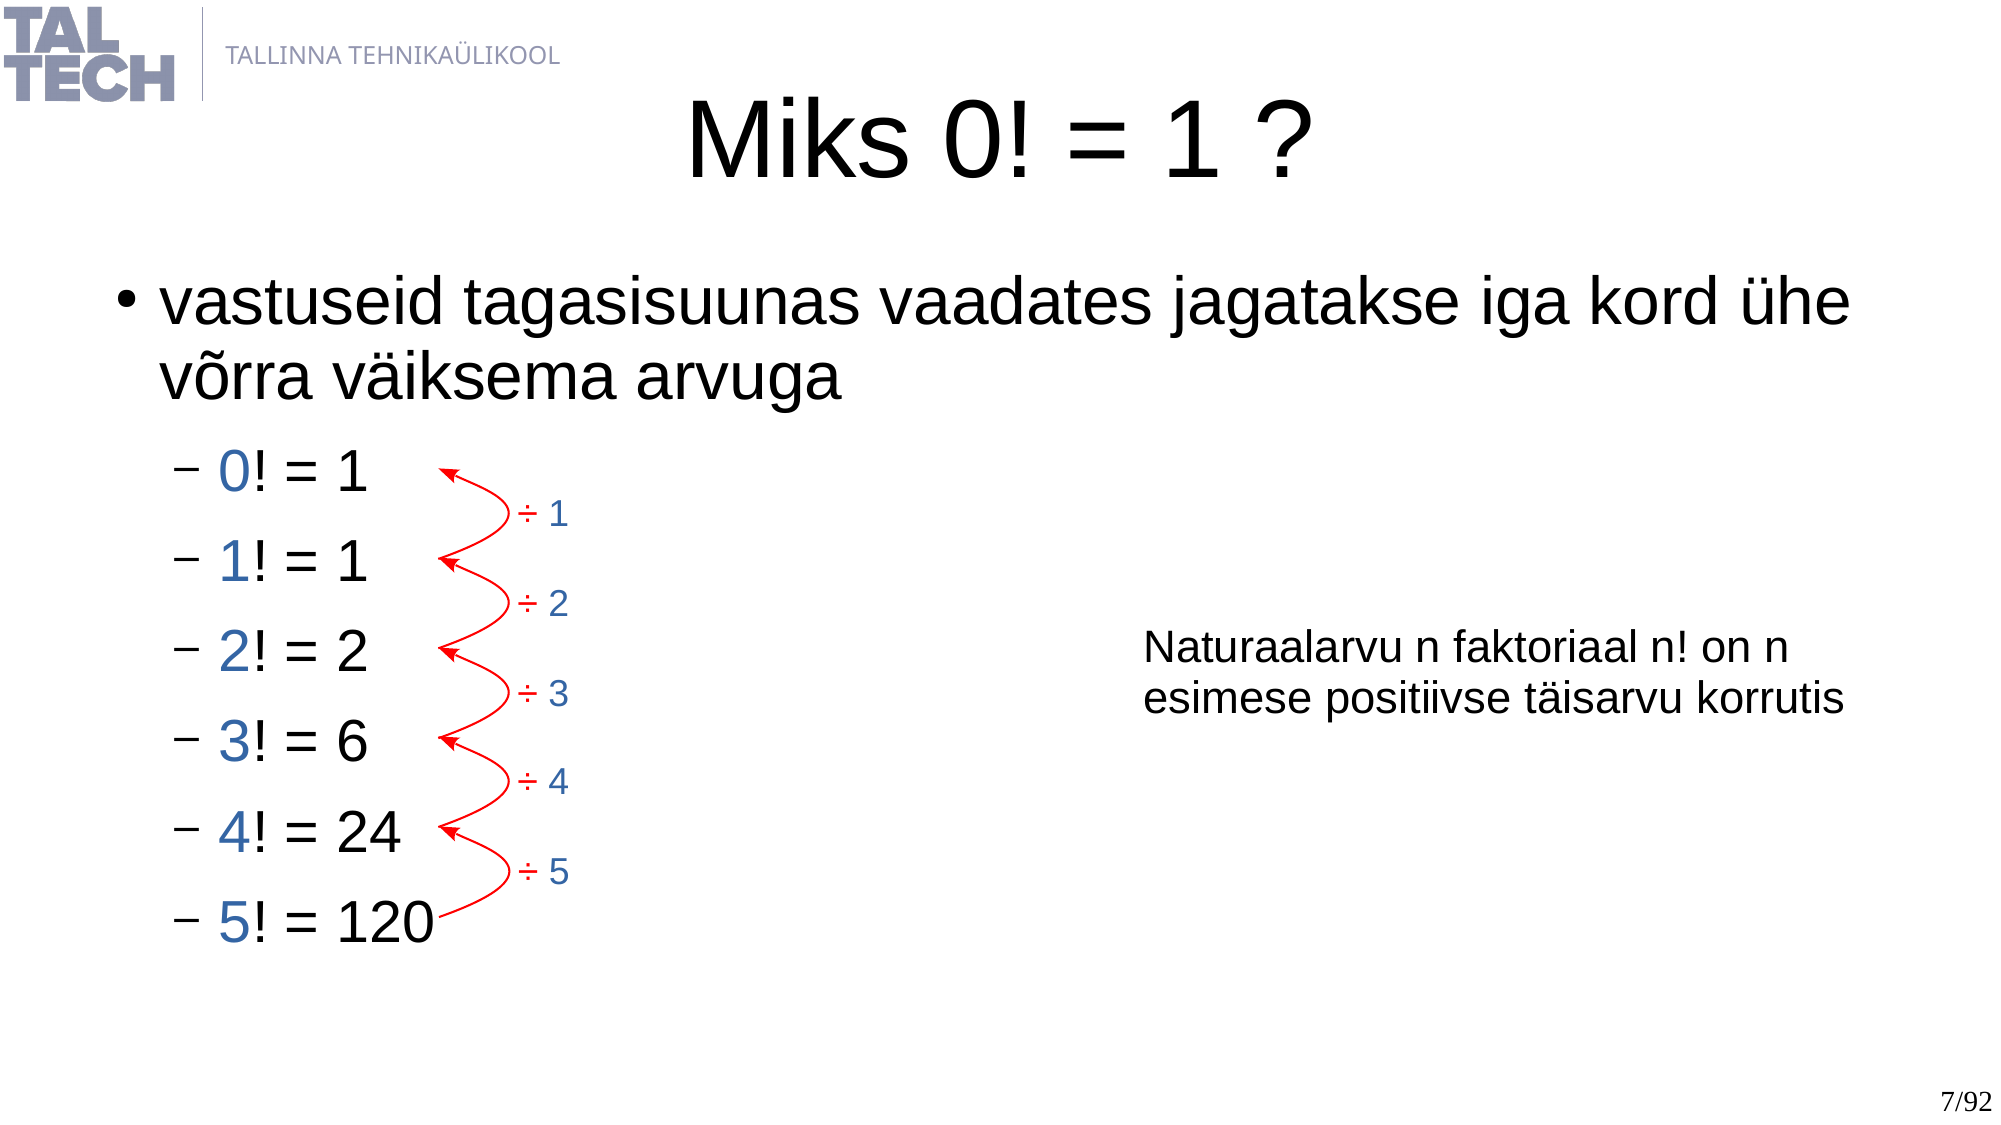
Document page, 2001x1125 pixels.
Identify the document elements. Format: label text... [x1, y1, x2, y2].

text_box ÷ 2 [502, 574, 617, 635]
text_box ÷ 3 [502, 664, 617, 725]
picture [0, 0, 178, 107]
list vastuseid tagasisuunas vaadates jagatakse iga kord ühe võrra väiksema arvuga 0! = 1 1! = 1 2! = 2 3! = 6 4! = 24 5! = 120 [99, 263, 1901, 957]
title Miks 0! = 1 ? [99, 44, 1901, 233]
text_box ÷ 4 [502, 753, 617, 814]
text_box ÷ 5 [503, 843, 618, 904]
text_box ÷ 1 [502, 485, 617, 546]
text_box Naturaalarvu n faktoriaal n! on n esimese positiivse täisarvu korrutis [1128, 614, 1915, 785]
